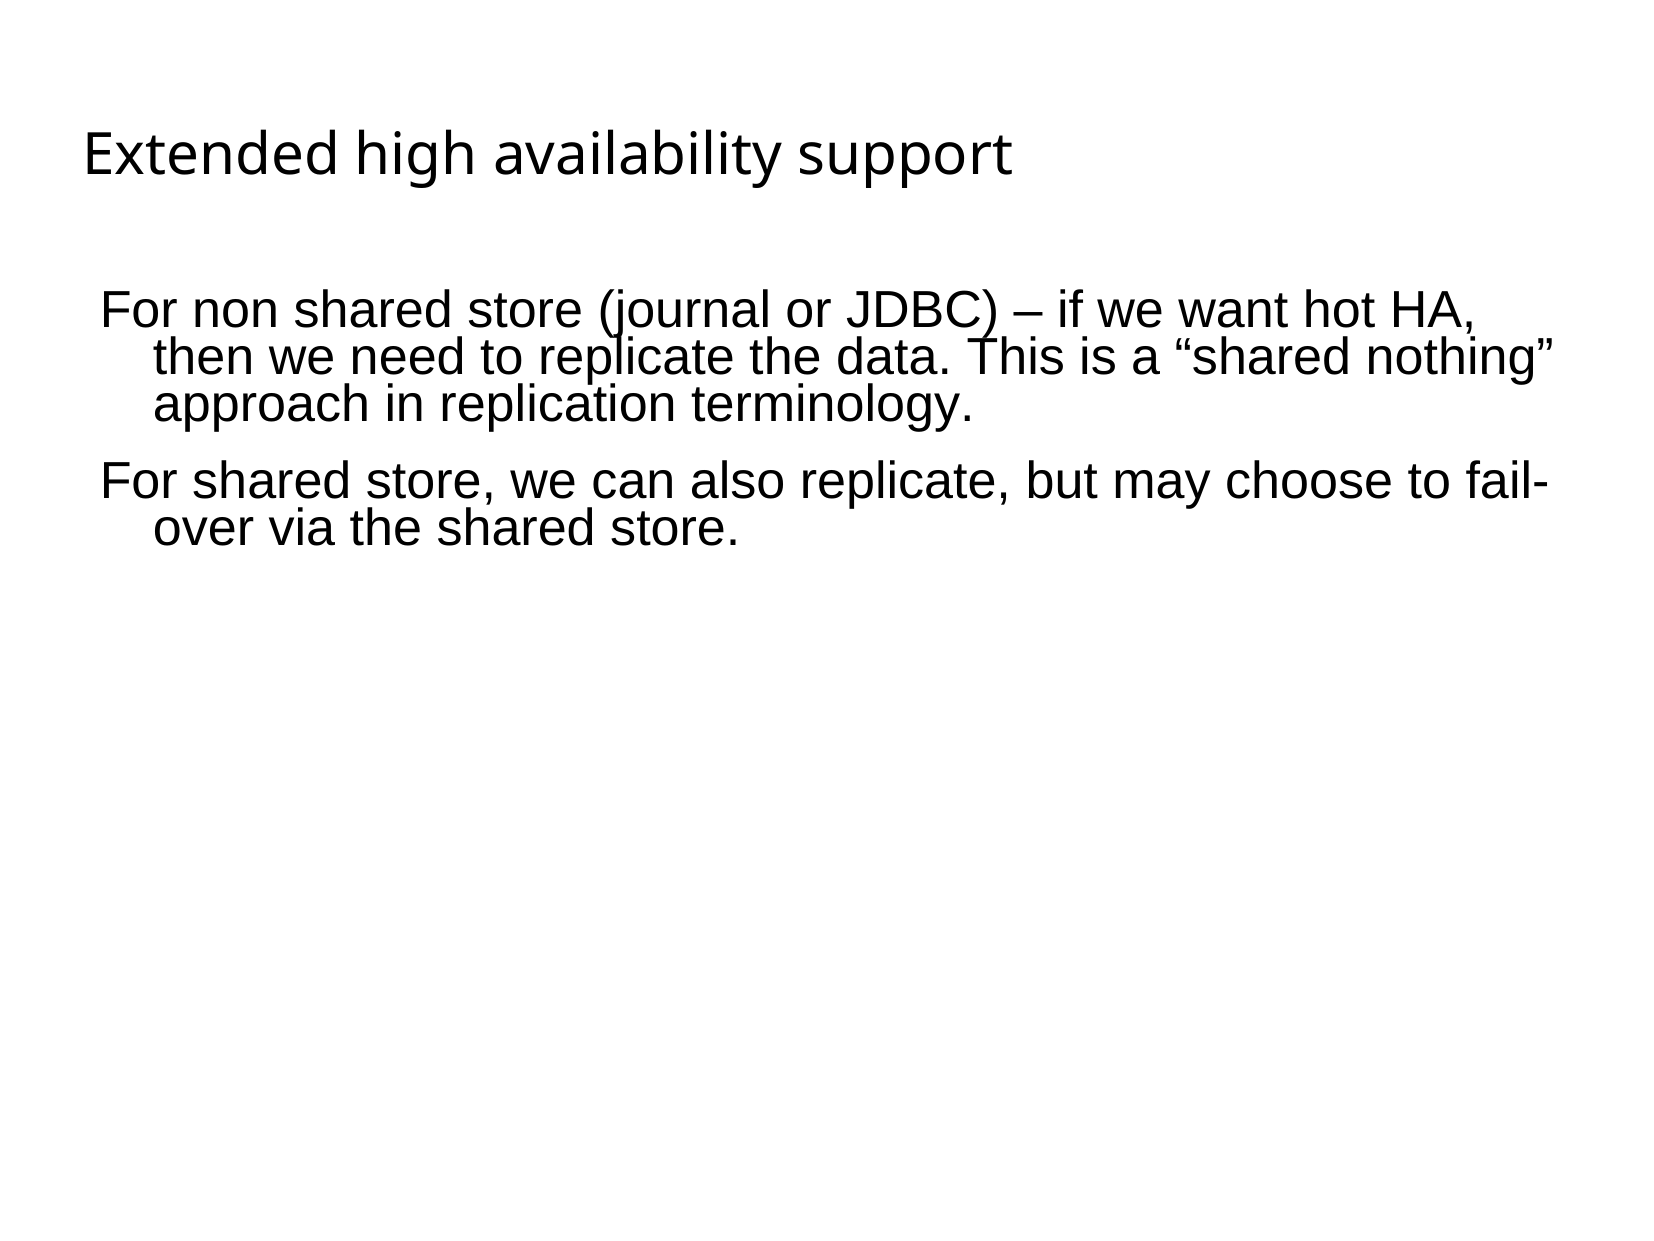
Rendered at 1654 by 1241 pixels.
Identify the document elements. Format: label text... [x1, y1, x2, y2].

list For non shared store (journal or JDBC) – if we want hot HA, then we need to replicate the data. This is a “shared nothing” approach in replication terminology. For shared store, we can also replicate, but may choose to fail-over via the shared store. [82, 290, 1571, 1094]
title Extended high availability support [82, 56, 1571, 249]
